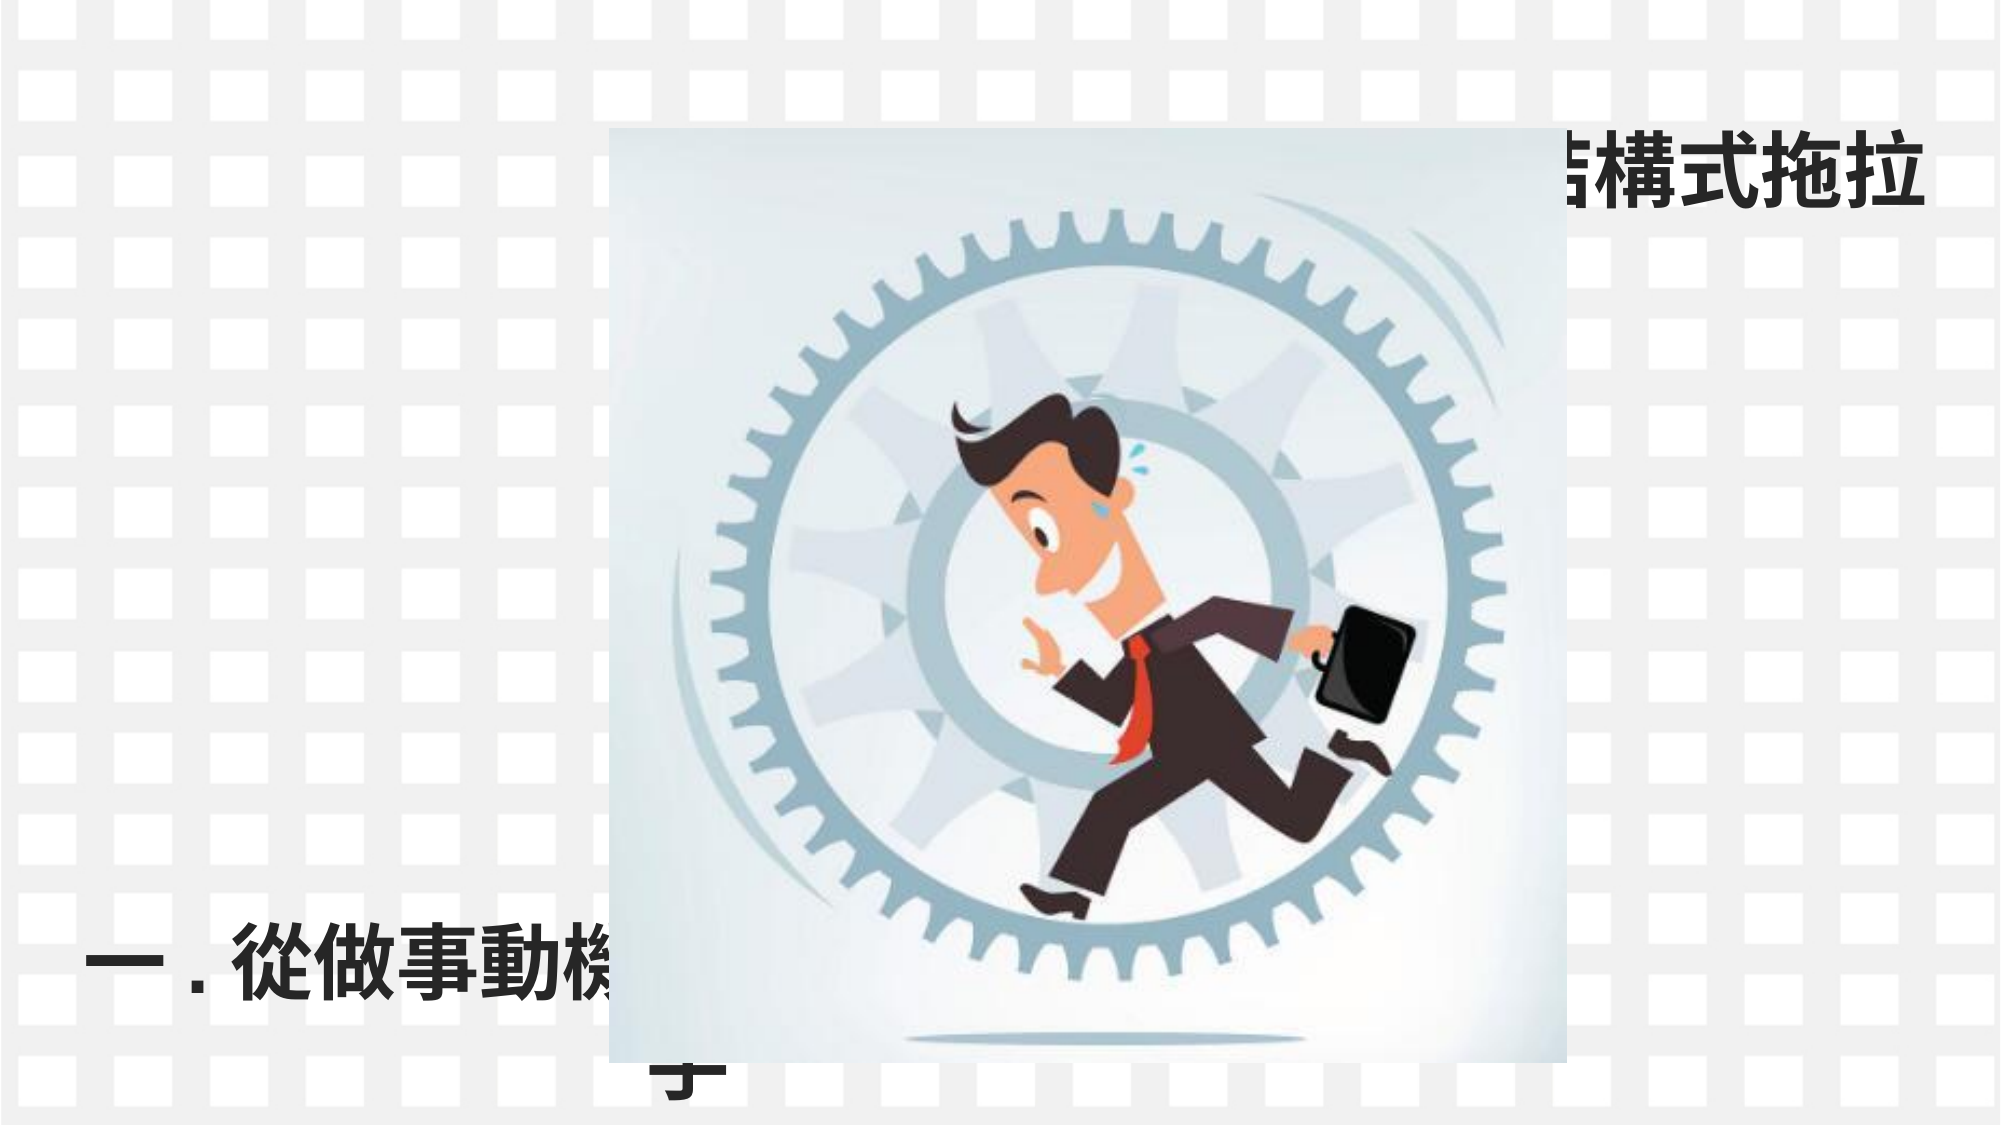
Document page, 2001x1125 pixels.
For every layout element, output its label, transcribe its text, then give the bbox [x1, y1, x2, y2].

picture [609, 128, 1567, 1063]
text_box 二.結構式拖拉 [1344, 107, 1952, 225]
text_box 一.從做事動機下手 [63, 900, 609, 1022]
